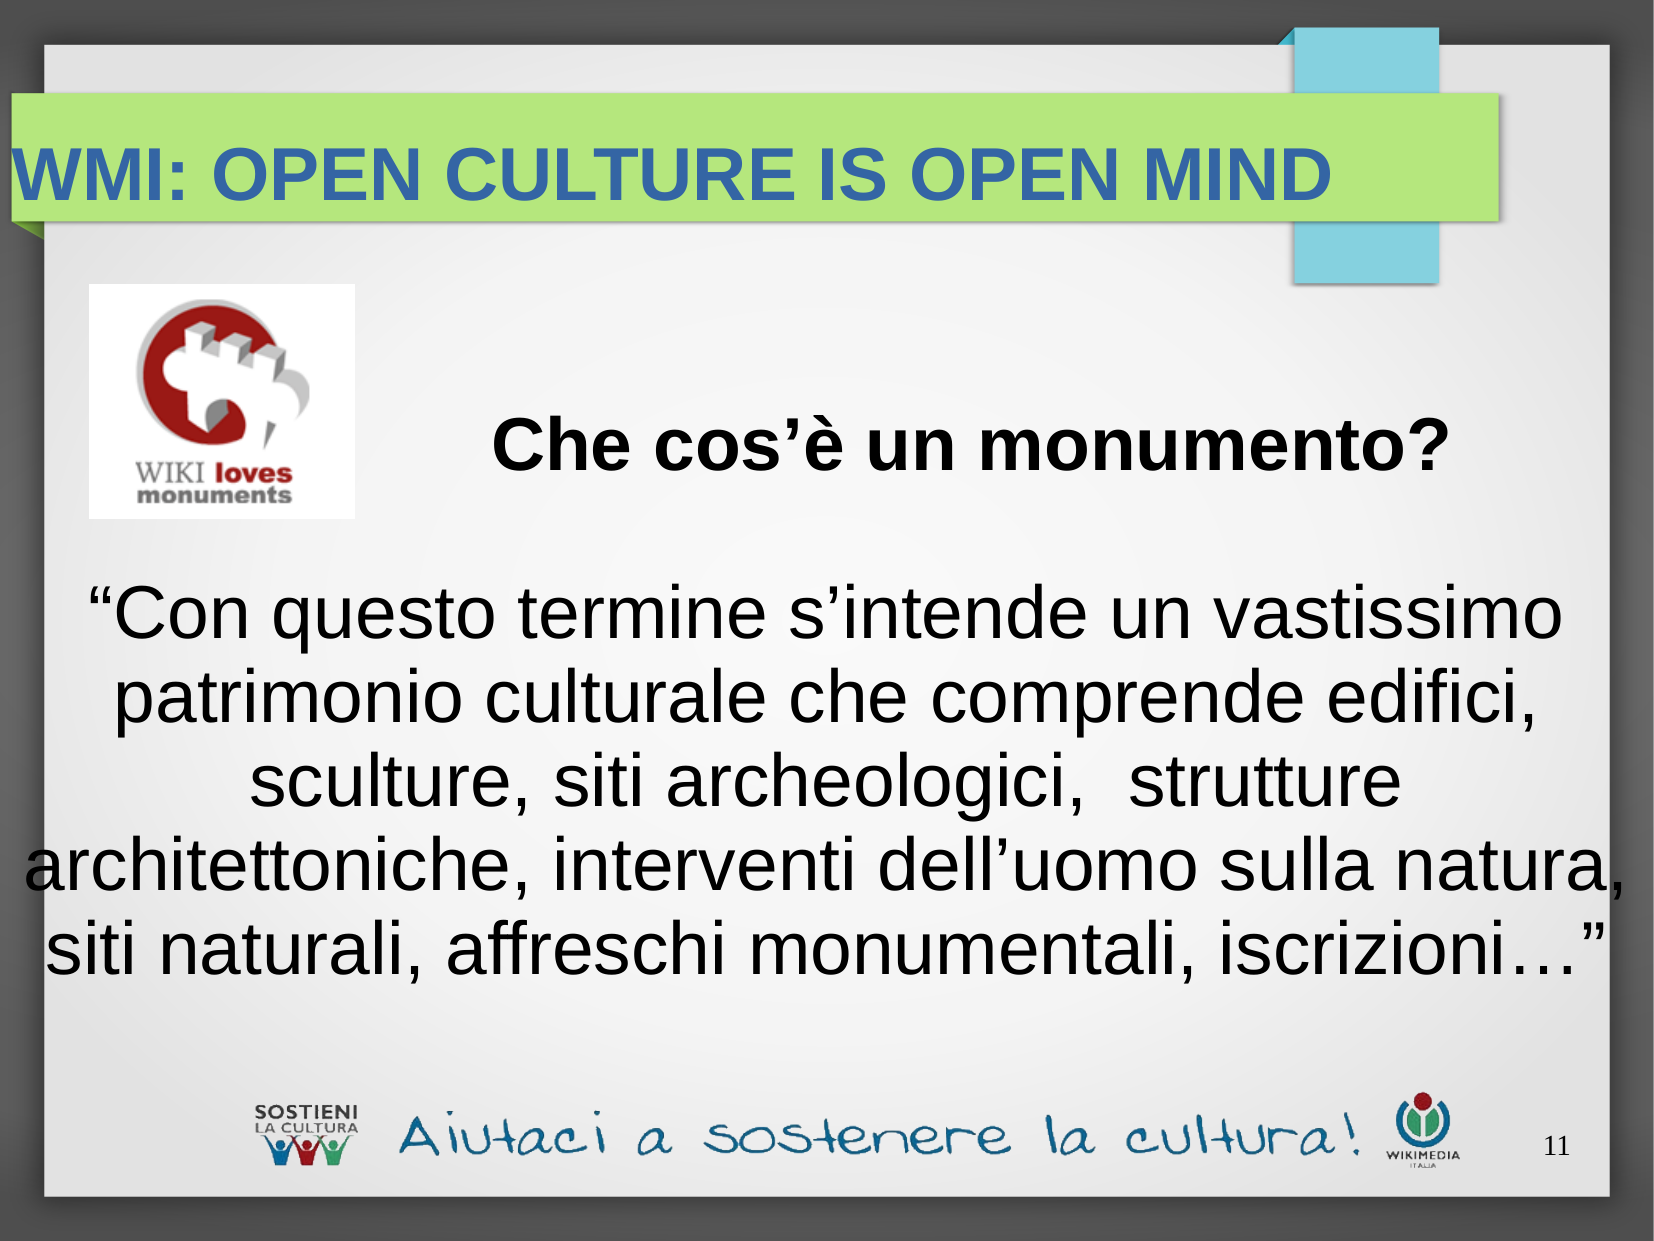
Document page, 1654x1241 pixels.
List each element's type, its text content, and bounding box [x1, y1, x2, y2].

title WMI: OPEN CULTURE IS OPEN MIND [11, 17, 1642, 249]
picture [0, 0, 1654, 1241]
text_box Che cos’è un monumento? “Con questo termine s’intende un vastissimo patrimonio culturale che comprende edifici, sculture, siti archeologici, strutture architettoniche, interventi dell’uomo sulla natura, siti naturali, affreschi monumentali, iscrizioni…” [23, 290, 1630, 1104]
